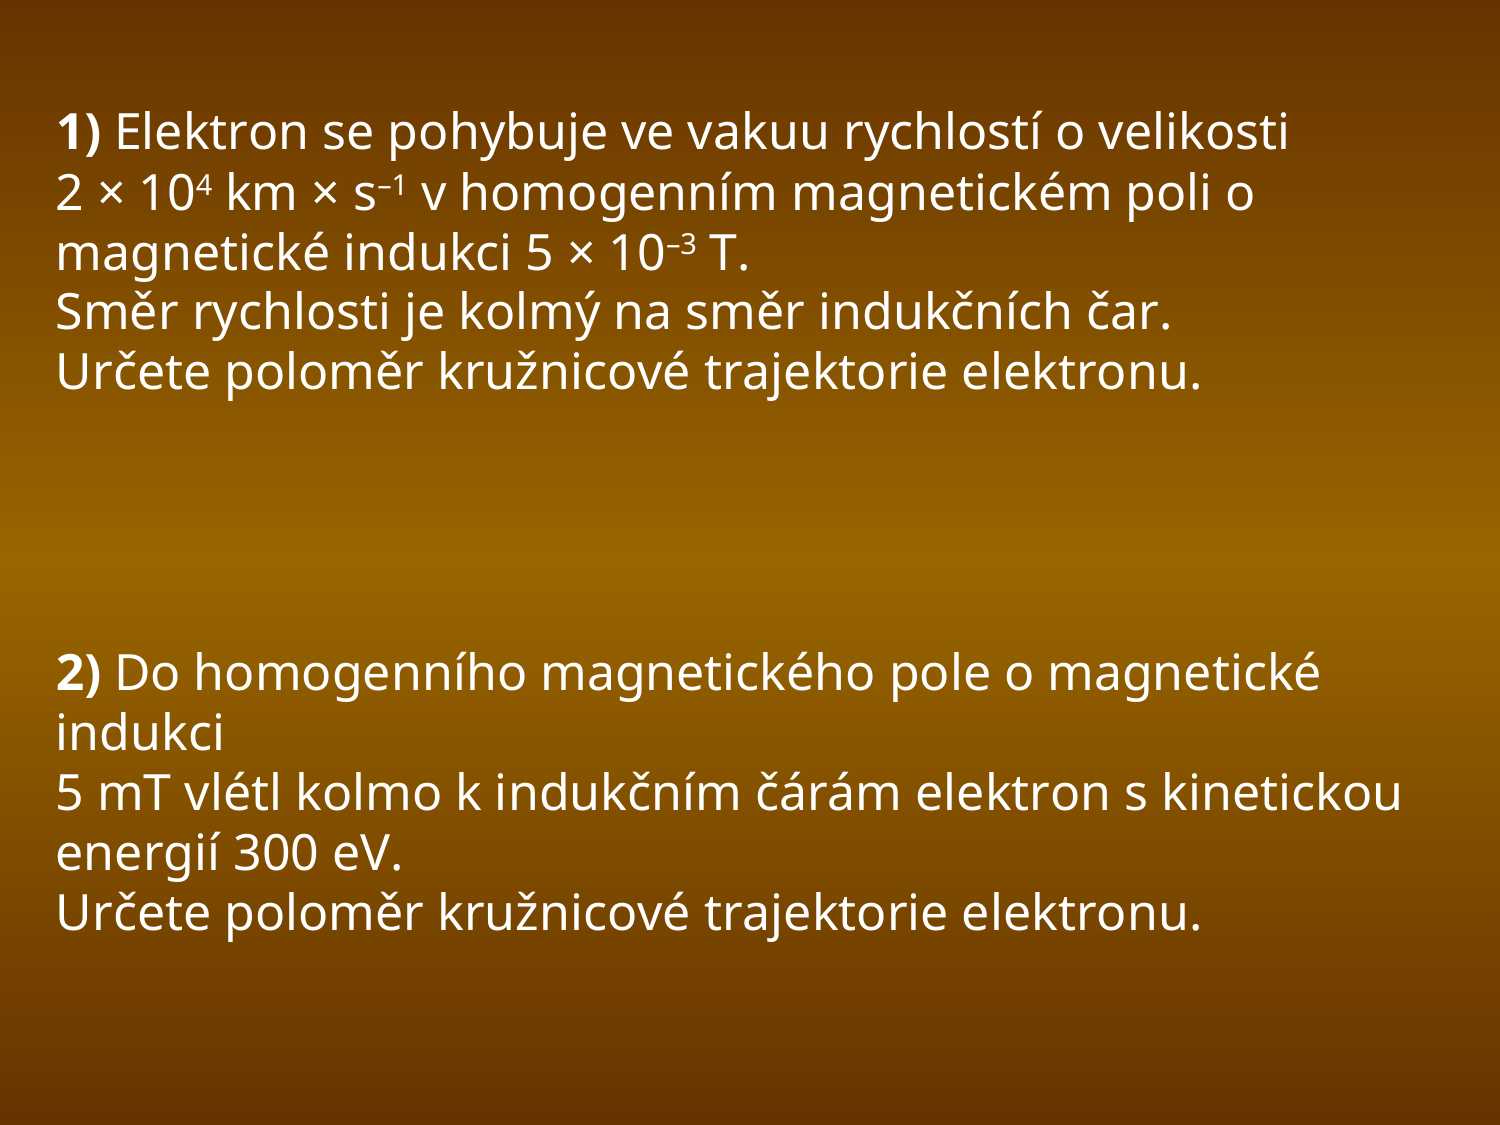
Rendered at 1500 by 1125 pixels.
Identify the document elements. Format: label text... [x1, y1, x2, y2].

text_box 1) Elektron se pohybuje ve vakuu rychlostí o velikosti 2 × 104 km × s–1 v homogenním magnetickém poli o magnetické indukci 5 × 10–3 T. Směr rychlosti je kolmý na směr indukčních čar. Určete poloměr kružnicové trajektorie elektronu. 2) Do homogenního magnetického pole o magnetické indukci 5 mT vlétl kolmo k indukčním čárám elektron s kinetickou energií 300 eV. Určete poloměr kružnicové trajektorie elektronu. [41, 42, 1436, 1125]
